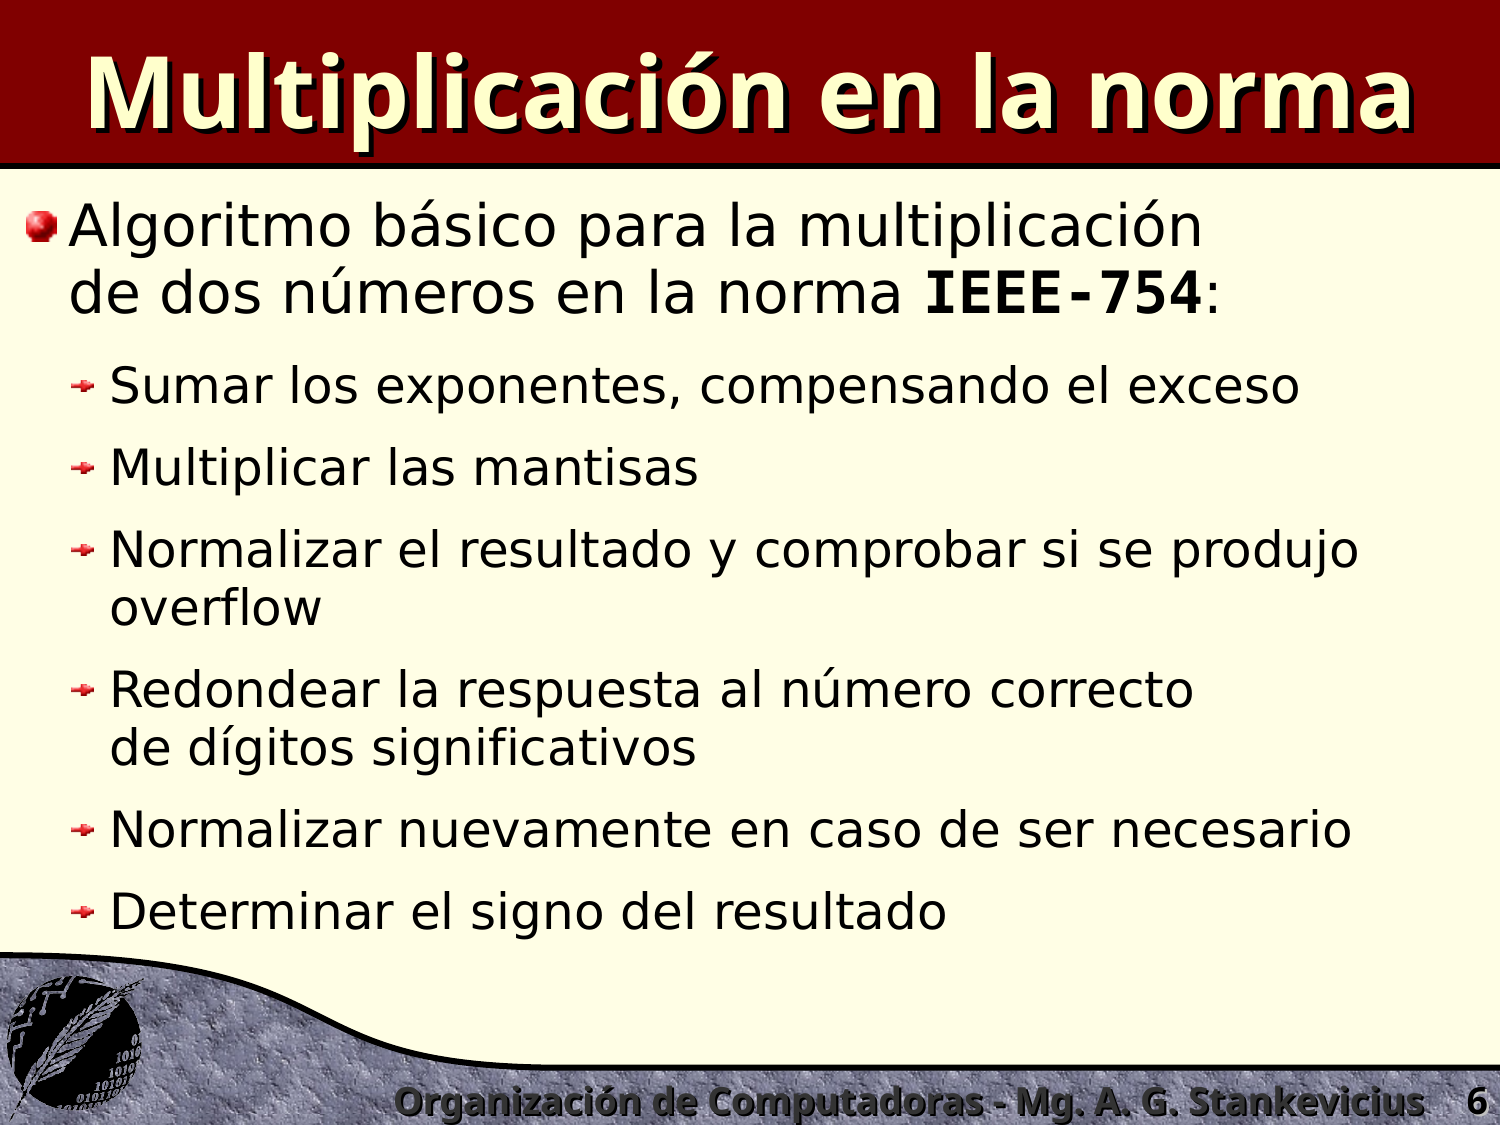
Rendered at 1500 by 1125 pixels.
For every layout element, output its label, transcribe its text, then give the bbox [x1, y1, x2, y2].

picture [802, 1100, 806, 1110]
picture [1058, 1100, 1065, 1110]
title Multiplicación en la norma [15, 5, 1485, 160]
list Algoritmo básico para la multiplicación de dos números en la norma IEEE-754: Sumar los exponentes, compensando el exceso Multiplicar las mantisas Normalizar el resultado y comprobar si se produjo overflow Redondear la respuesta al número correcto de dígitos significativos Normalizar nuevamente en caso de ser necesario Determinar el signo del resultado [11, 192, 1486, 945]
picture [448, 1100, 455, 1110]
picture [0, 959, 1500, 1125]
